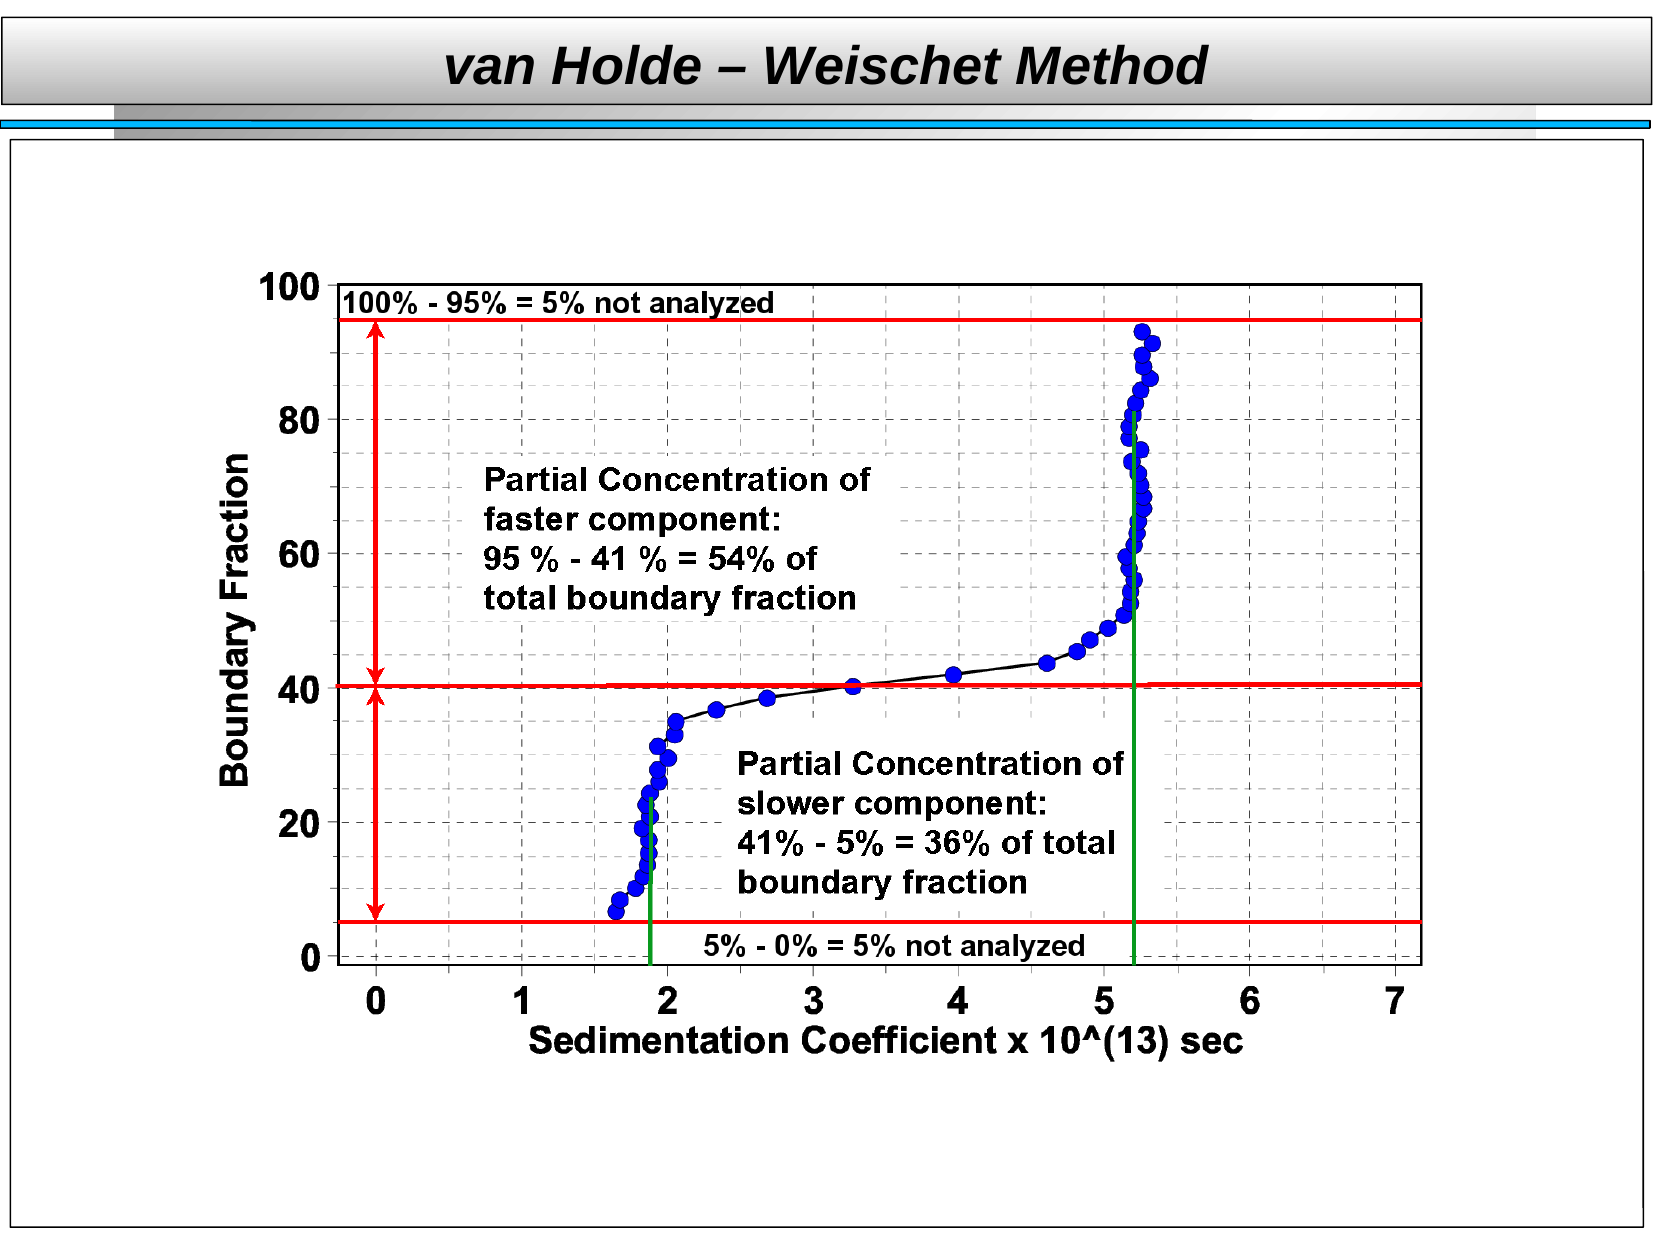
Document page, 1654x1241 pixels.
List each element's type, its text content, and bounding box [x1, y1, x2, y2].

picture [189, 240, 1465, 1087]
text_box van Holde – Weischet Method [1, 17, 1652, 105]
text_box [10, 139, 1644, 1228]
text_box [0, 120, 1651, 129]
